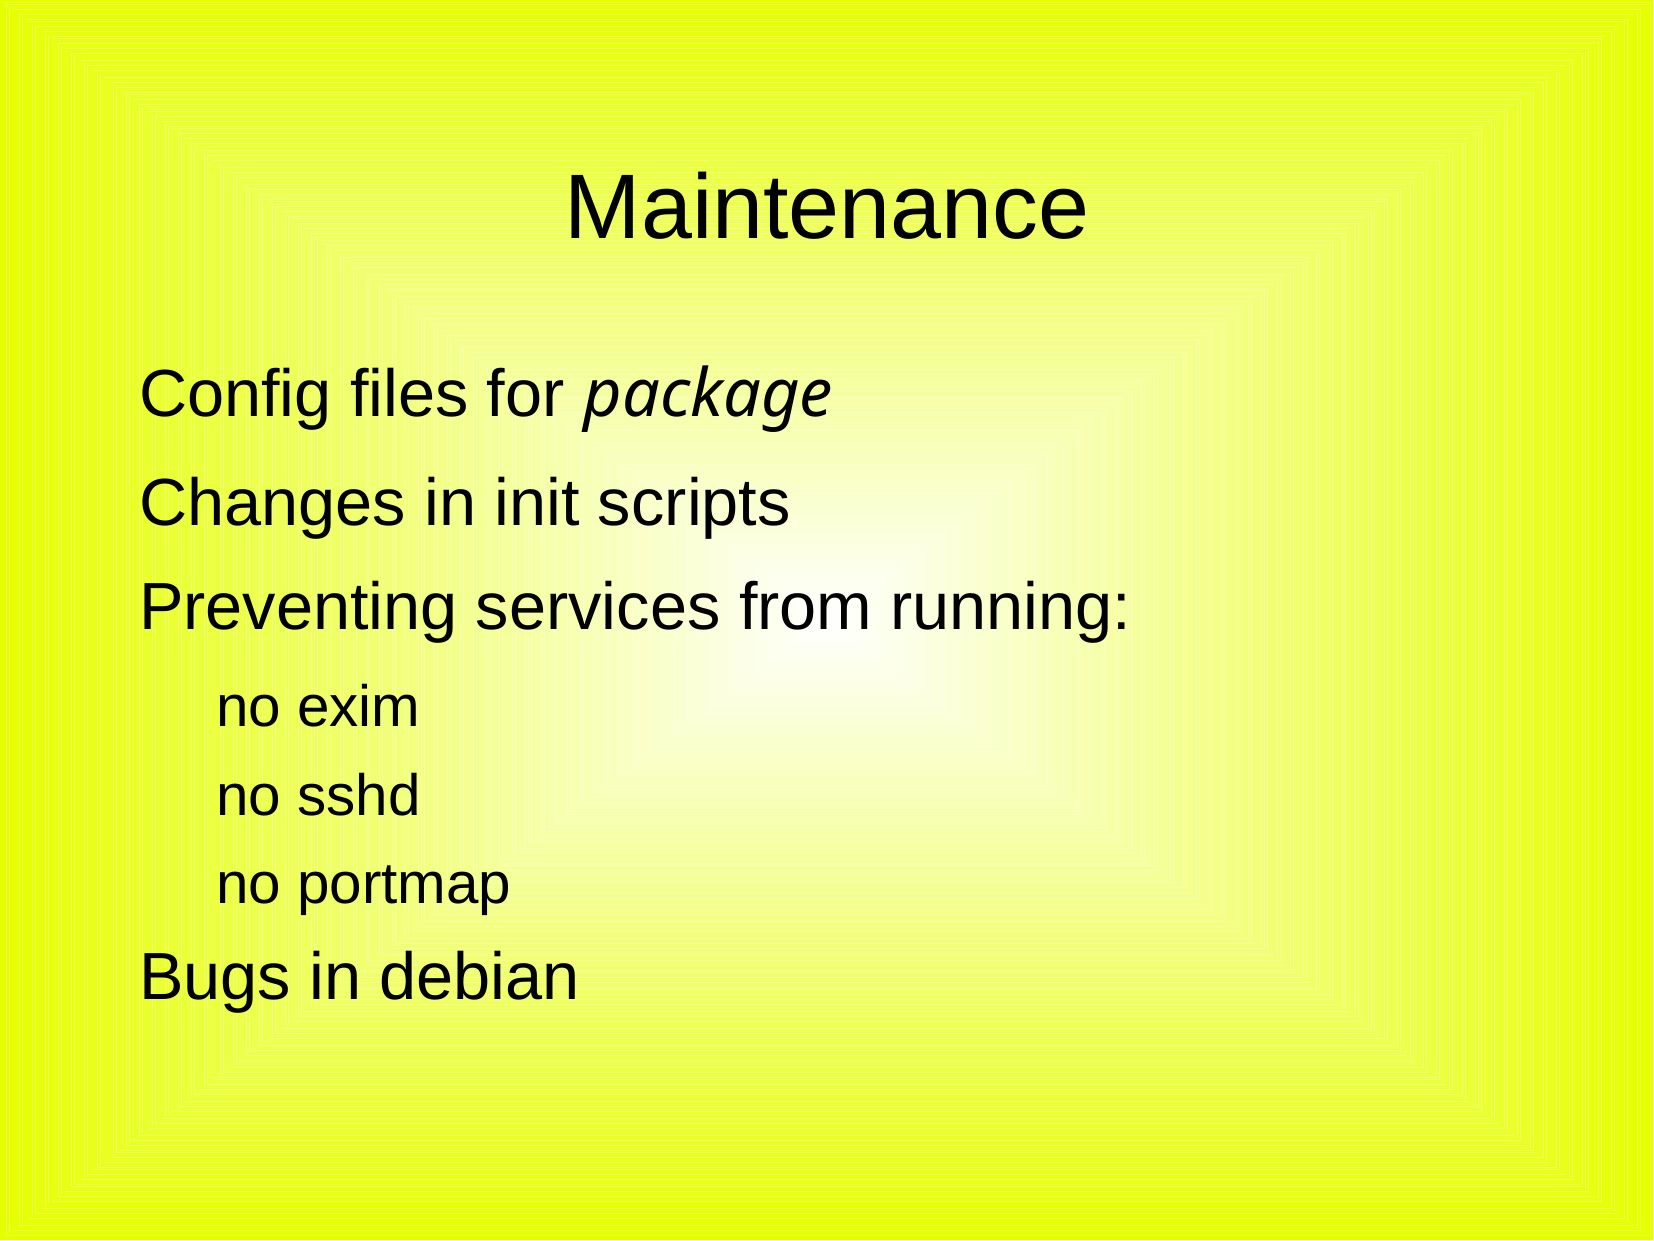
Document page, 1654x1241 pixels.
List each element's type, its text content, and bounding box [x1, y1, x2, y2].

list Config files for package Changes in init scripts Preventing services from running: no exim no sshd no portmap Bugs in debian [121, 344, 1534, 1164]
title Maintenance [121, 102, 1534, 311]
